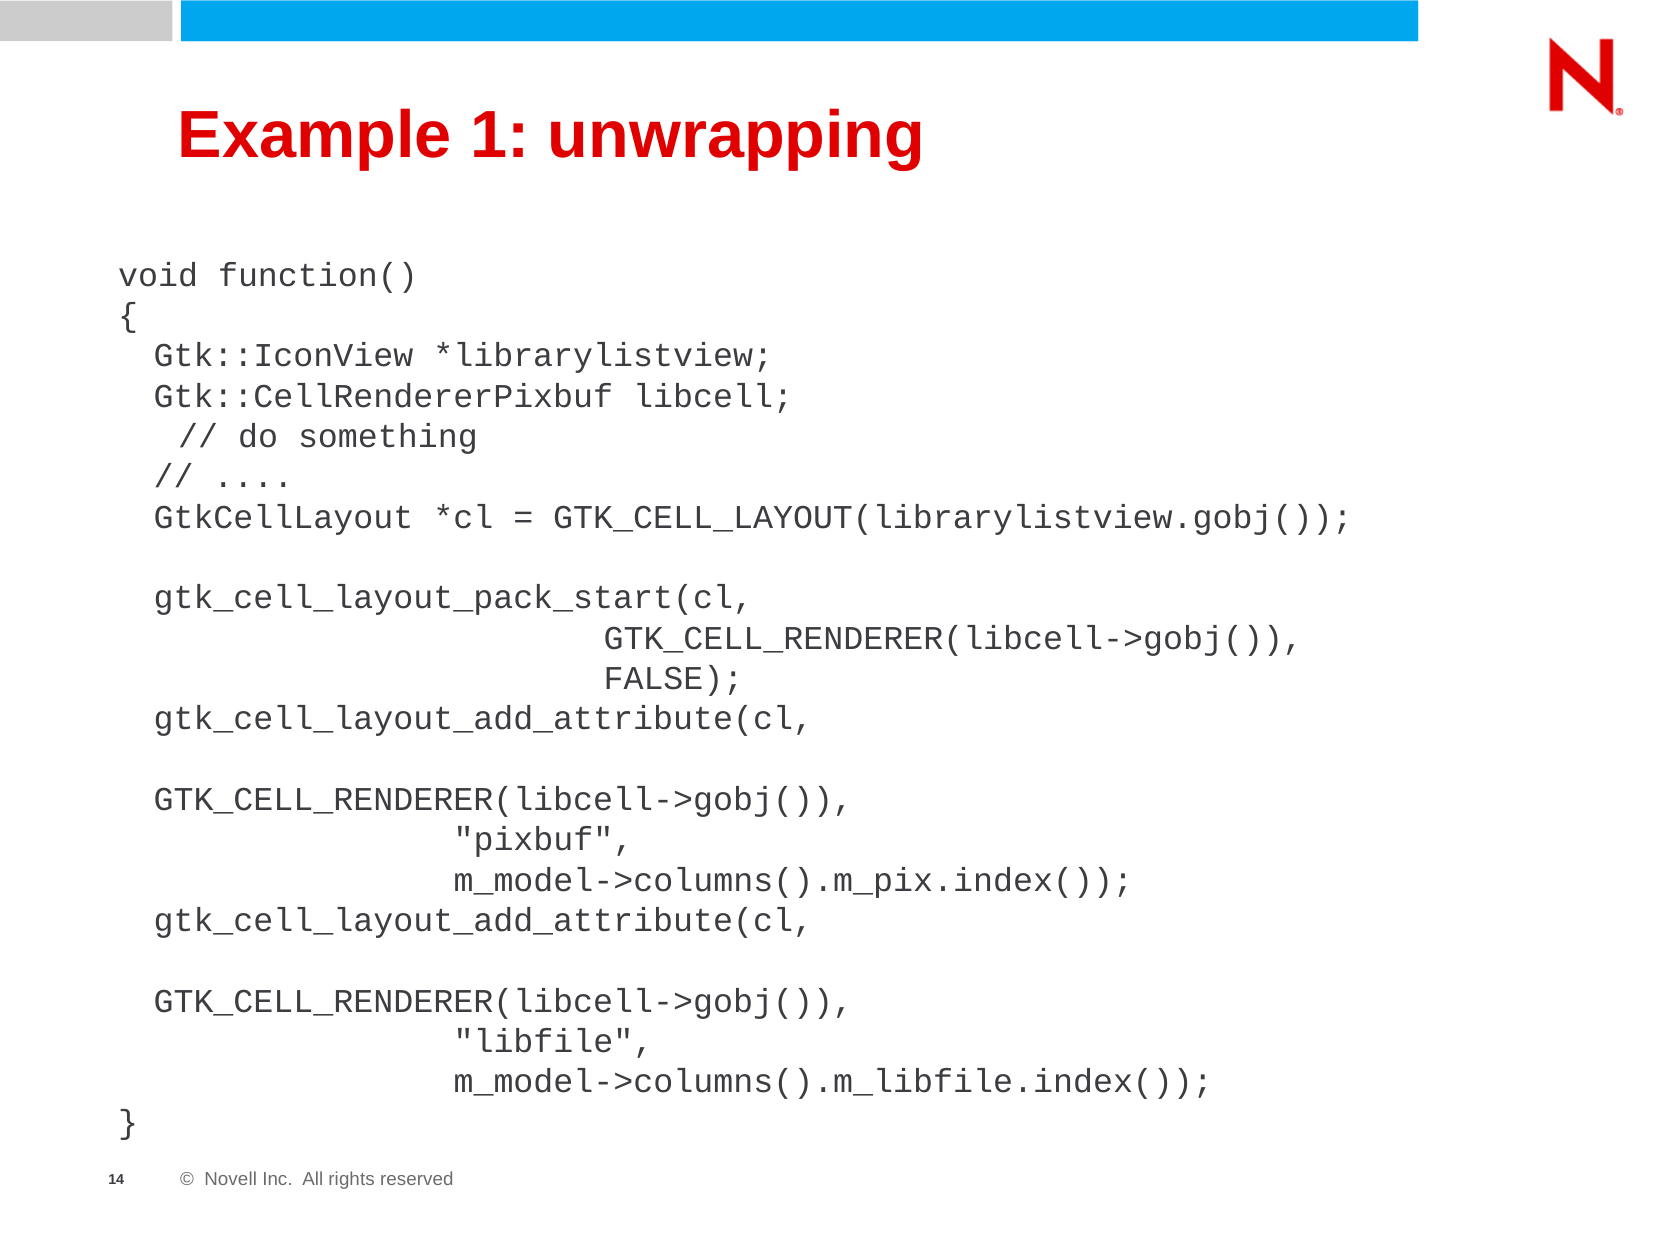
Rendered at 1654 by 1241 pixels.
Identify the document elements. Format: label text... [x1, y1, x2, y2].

title Example 1: unwrapping [177, 46, 1525, 226]
subtitle void function() { Gtk::IconView *librarylistview; Gtk::CellRendererPixbuf libcell; // do something // .... GtkCellLayout *cl = GTK_CELL_LAYOUT(librarylistview.gobj()); gtk_cell_layout_pack_start(cl, GTK_CELL_RENDERER(libcell->gobj()), FALSE); gtk_cell_layout_add_attribute(cl, GTK_CELL_RENDERER(libcell->gobj()), "pixbuf", m_model->columns().m_pix.index()); gtk_cell_layout_add_attribute(cl, GTK_CELL_RENDERER(libcell->gobj()), "libfile", m_model->columns().m_libfile.index()); } [82, 256, 1571, 1142]
picture [1547, 35, 1624, 117]
